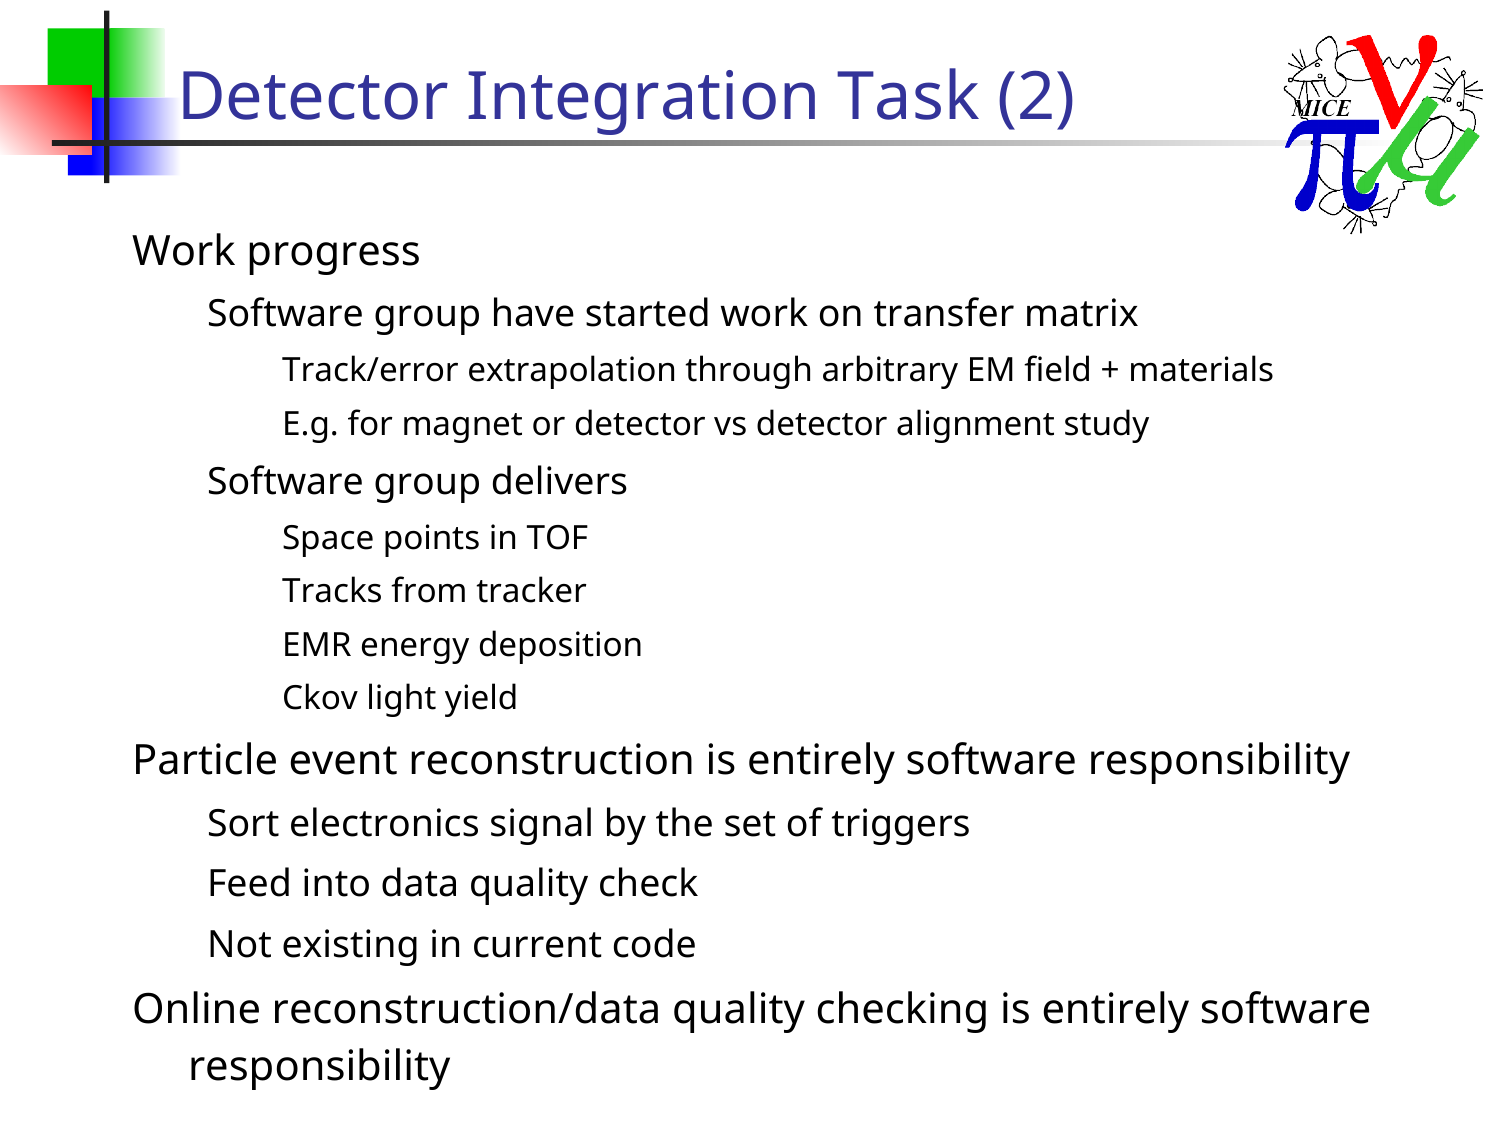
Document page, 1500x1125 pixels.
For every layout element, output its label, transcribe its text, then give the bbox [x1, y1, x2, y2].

list Work progress Software group have started work on transfer matrix Track/error extrapolation through arbitrary EM field + materials E.g. for magnet or detector vs detector alignment study Software group delivers Space points in TOF Tracks from tracker EMR energy deposition Ckov light yield Particle event reconstruction is entirely software responsibility Sort electronics signal by the set of triggers Feed into data quality check Not existing in current code Online reconstruction/data quality checking is entirely software responsibility [117, 212, 1393, 1034]
picture [1264, 5, 1500, 251]
title Detector Integration Task (2) [162, 0, 1441, 188]
